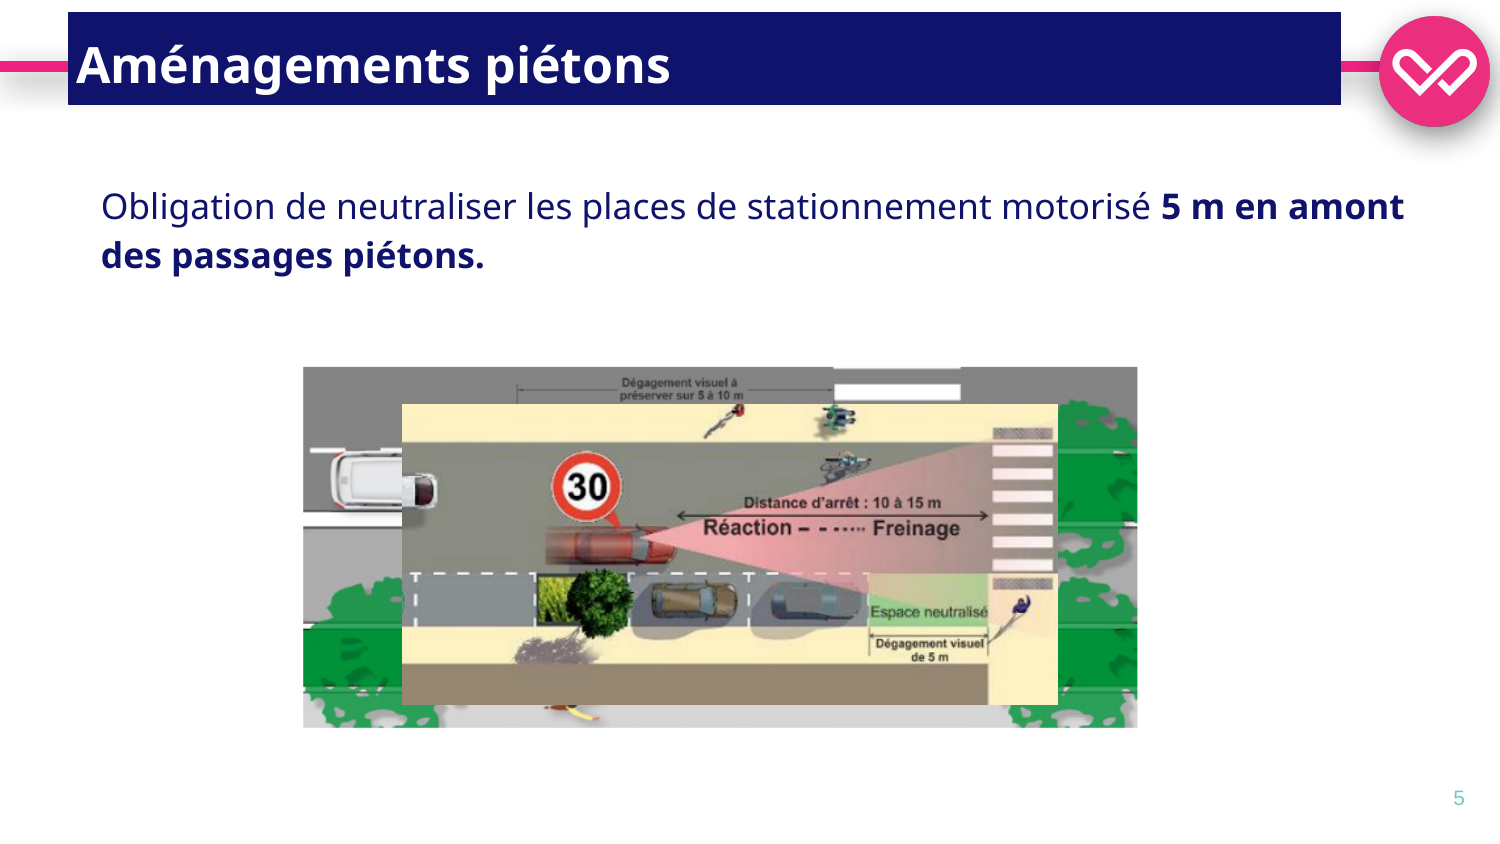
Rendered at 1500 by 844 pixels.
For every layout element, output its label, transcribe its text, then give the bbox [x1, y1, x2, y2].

text_box Obligation de neutraliser les places de stationnement motorisé 5 m en amont des passages piétons. [85, 162, 1475, 822]
picture [1379, 16, 1490, 127]
slide_number <number> [1389, 764, 1480, 830]
picture [287, 352, 1145, 733]
text_box [69, 12, 1341, 24]
text_box Aménagements piétons [61, 24, 1351, 142]
